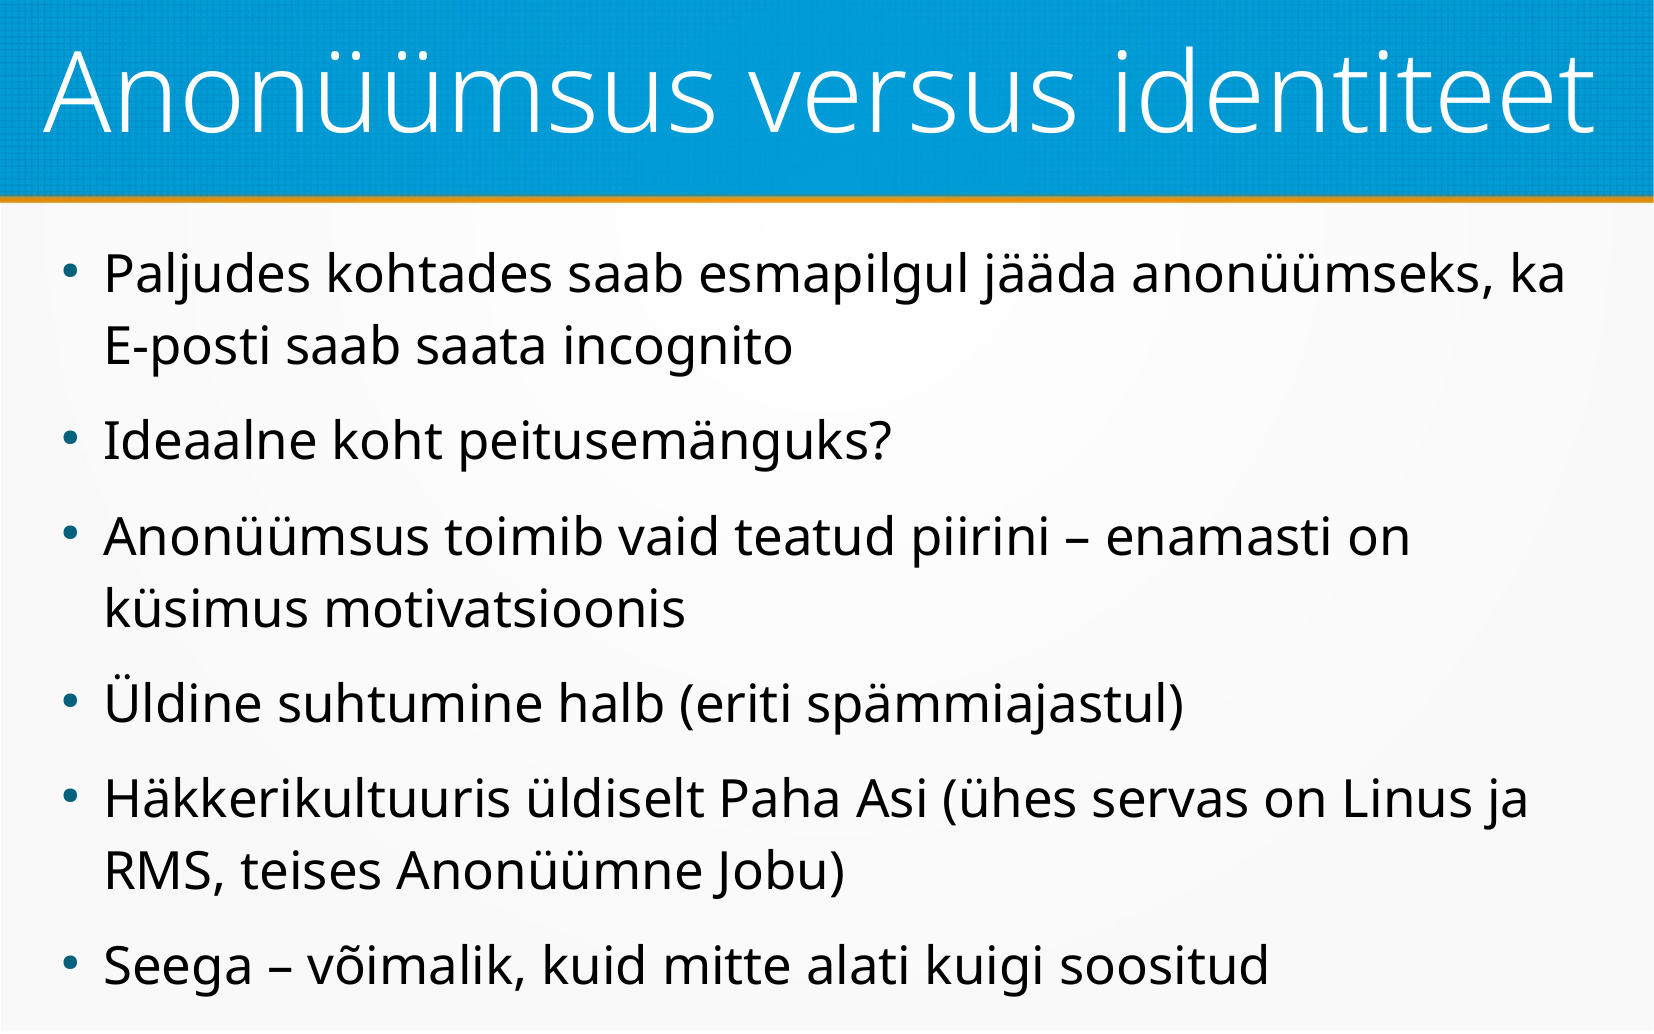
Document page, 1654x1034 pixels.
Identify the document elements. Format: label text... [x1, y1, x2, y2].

picture [0, 195, 1654, 1034]
title Anonüümsus versus identiteet [43, 0, 1619, 166]
list Paljudes kohtades saab esmapilgul jääda anonüümseks, ka E-posti saab saata incognito Ideaalne koht peitusemänguks? Anonüümsus toimib vaid teatud piirini – enamasti on küsimus motivatsioonis Üldine suhtumine halb (eriti spämmiajastul) Häkkerikultuuris üldiselt Paha Asi (ühes servas on Linus ja RMS, teises Anonüümne Jobu) Seega – võimalik, kuid mitte alati kuigi soositud [47, 236, 1607, 1002]
